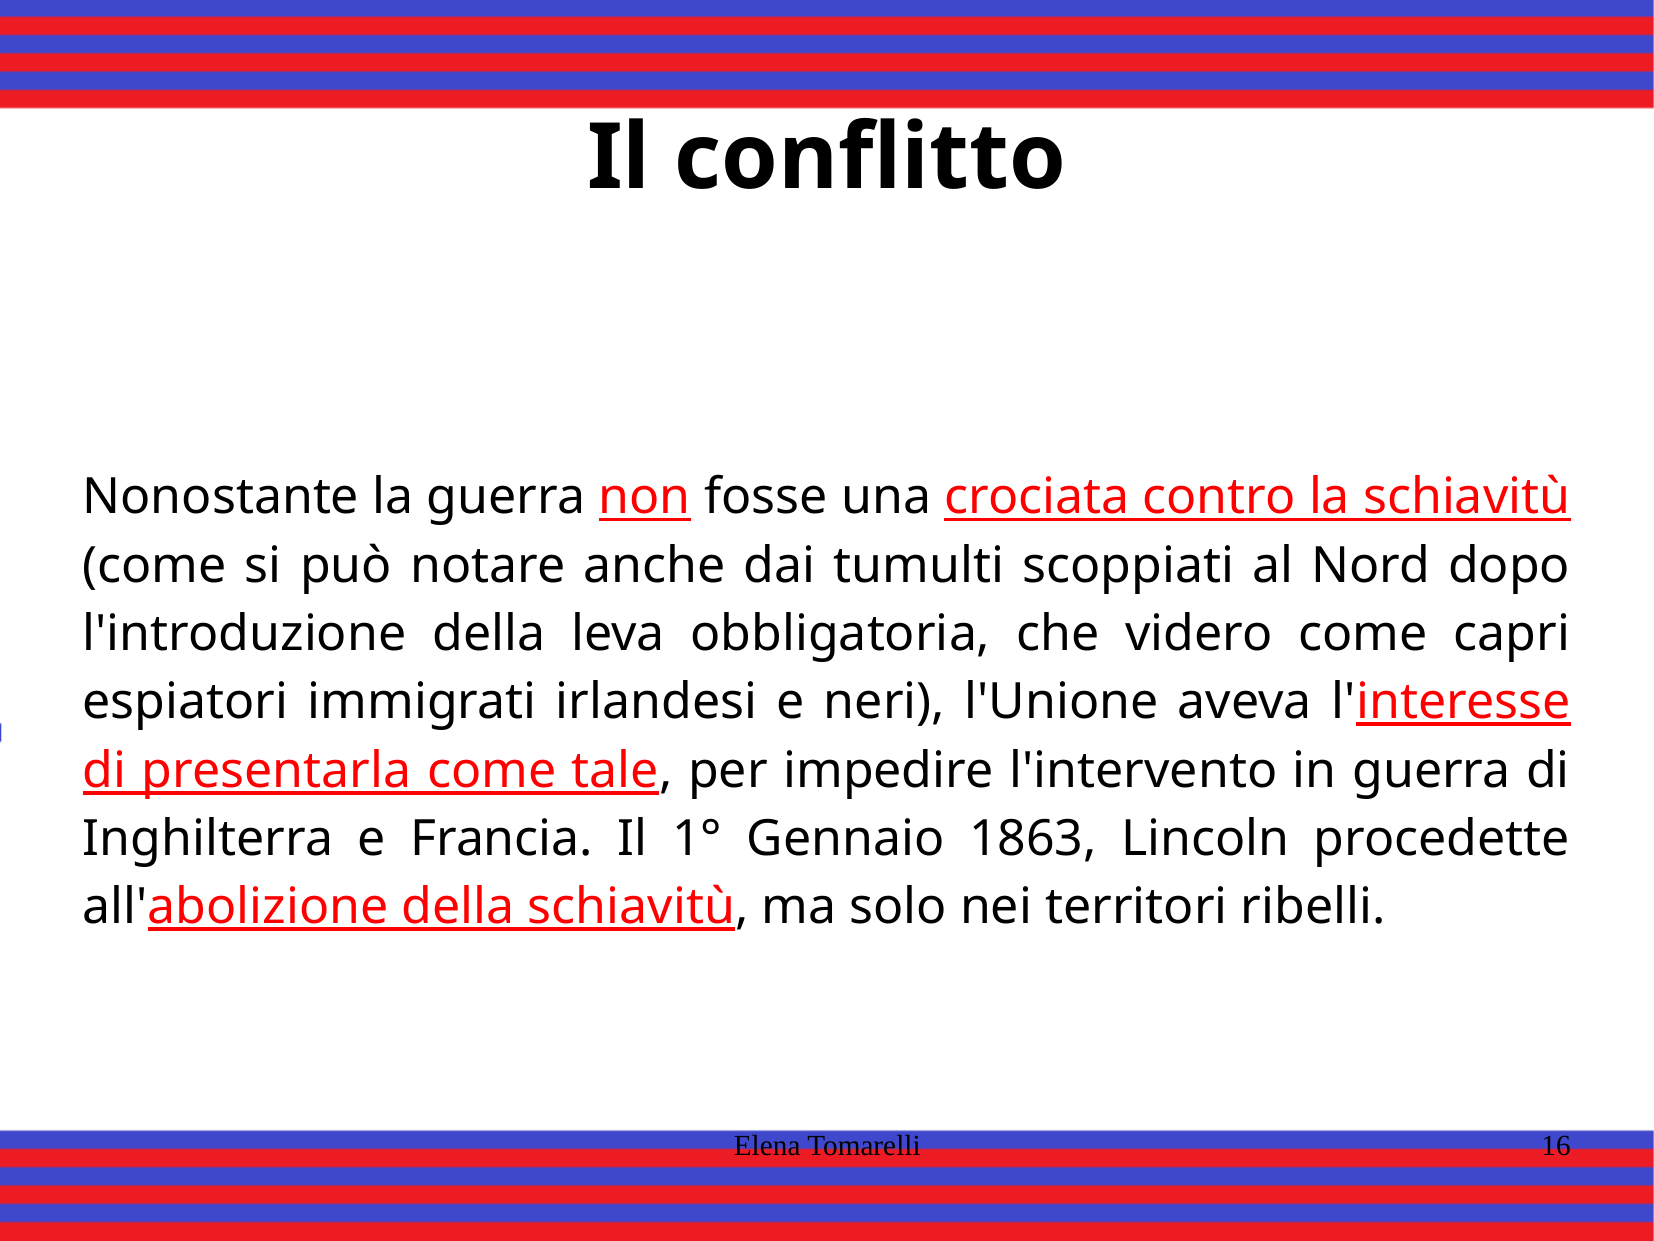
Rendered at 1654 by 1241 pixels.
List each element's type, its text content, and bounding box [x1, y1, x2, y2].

title Il conflitto [82, 56, 1571, 250]
subtitle Nonostante la guerra non fosse una crociata contro la schiavitù (come si può notare anche dai tumulti scoppiati al Nord dopo l'introduzione della leva obbligatoria, che videro come capri espiatori immigrati irlandesi e neri), l'Unione aveva l'interesse di presentarla come tale, per impedire l'intervento in guerra di Inghilterra e Francia. Il 1° Gennaio 1863, Lincoln procedette all'abolizione della schiavitù, ma solo nei territori ribelli. [82, 297, 1571, 1102]
picture [0, 0, 1654, 1241]
